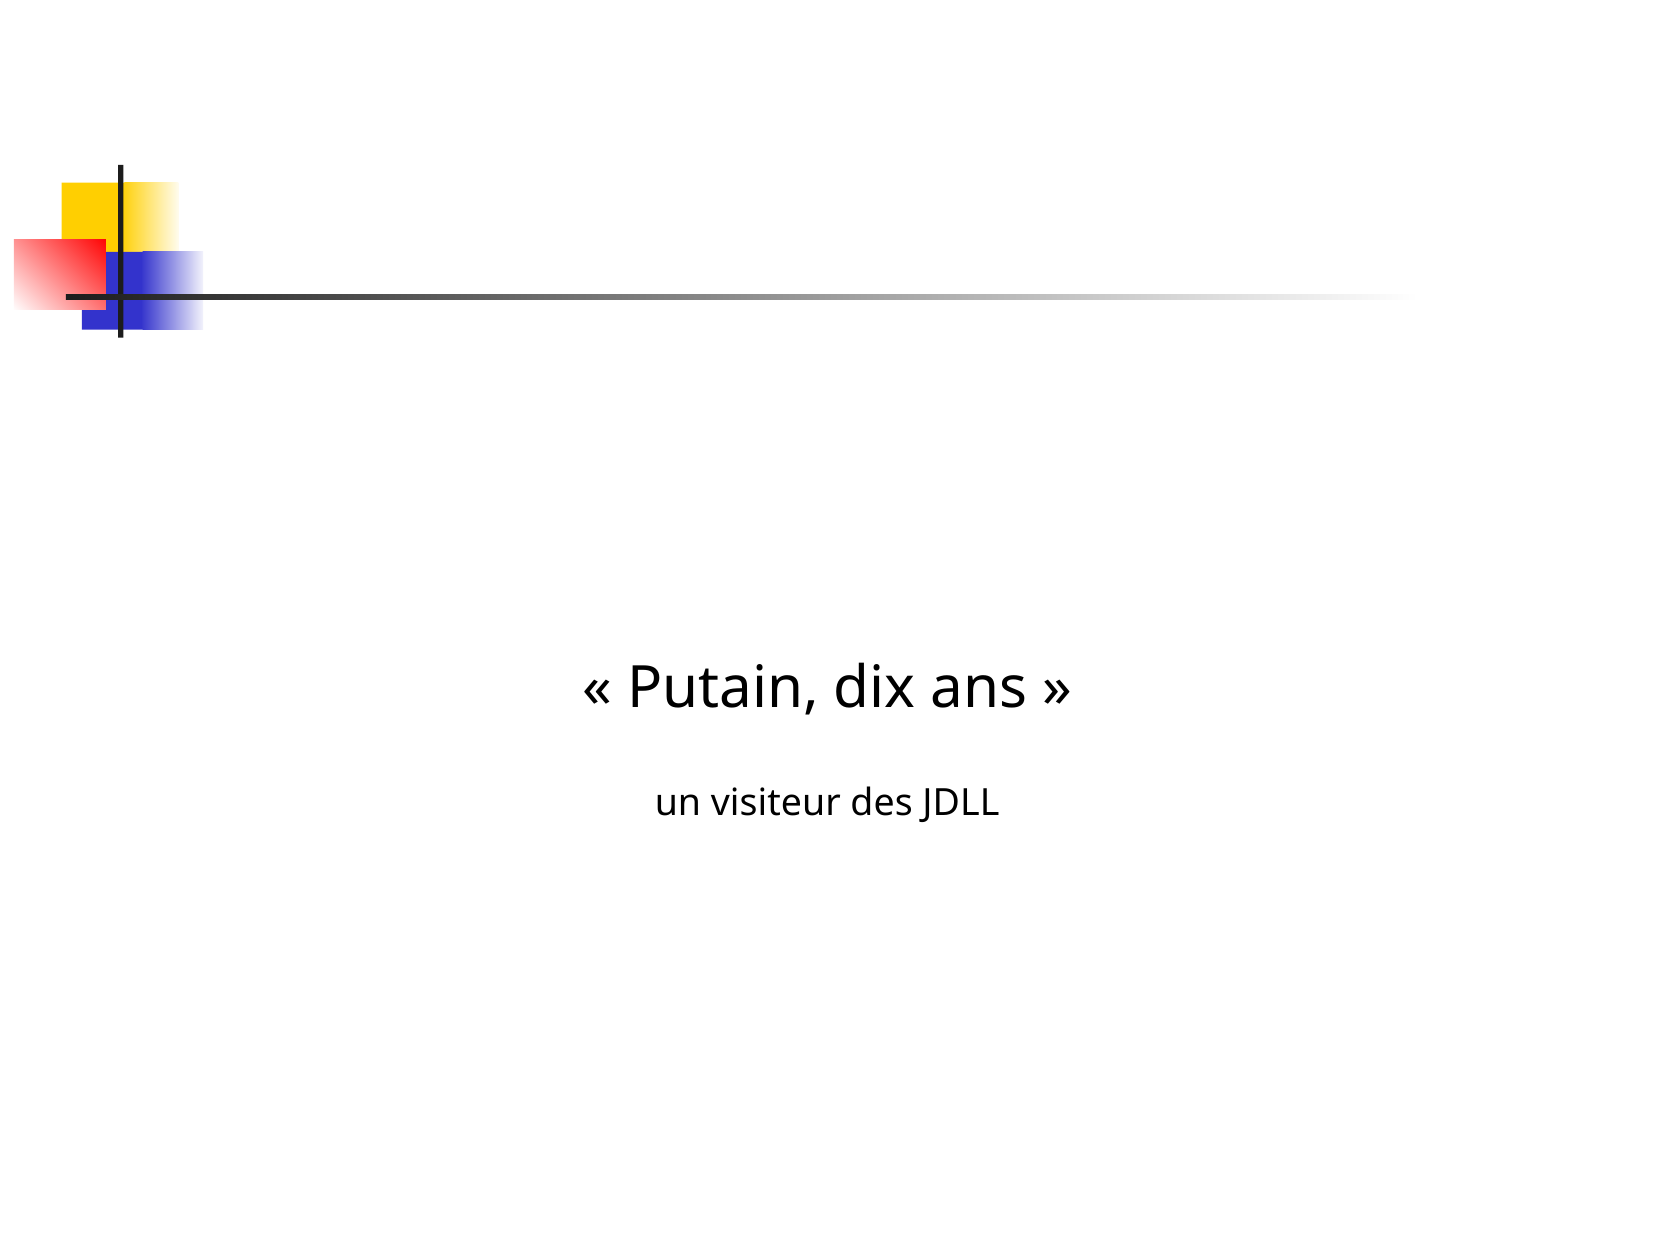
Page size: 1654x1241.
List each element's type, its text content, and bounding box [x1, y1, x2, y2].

subtitle « Putain, dix ans » un visiteur des JDLL [121, 352, 1534, 1119]
title [121, 110, 1534, 303]
